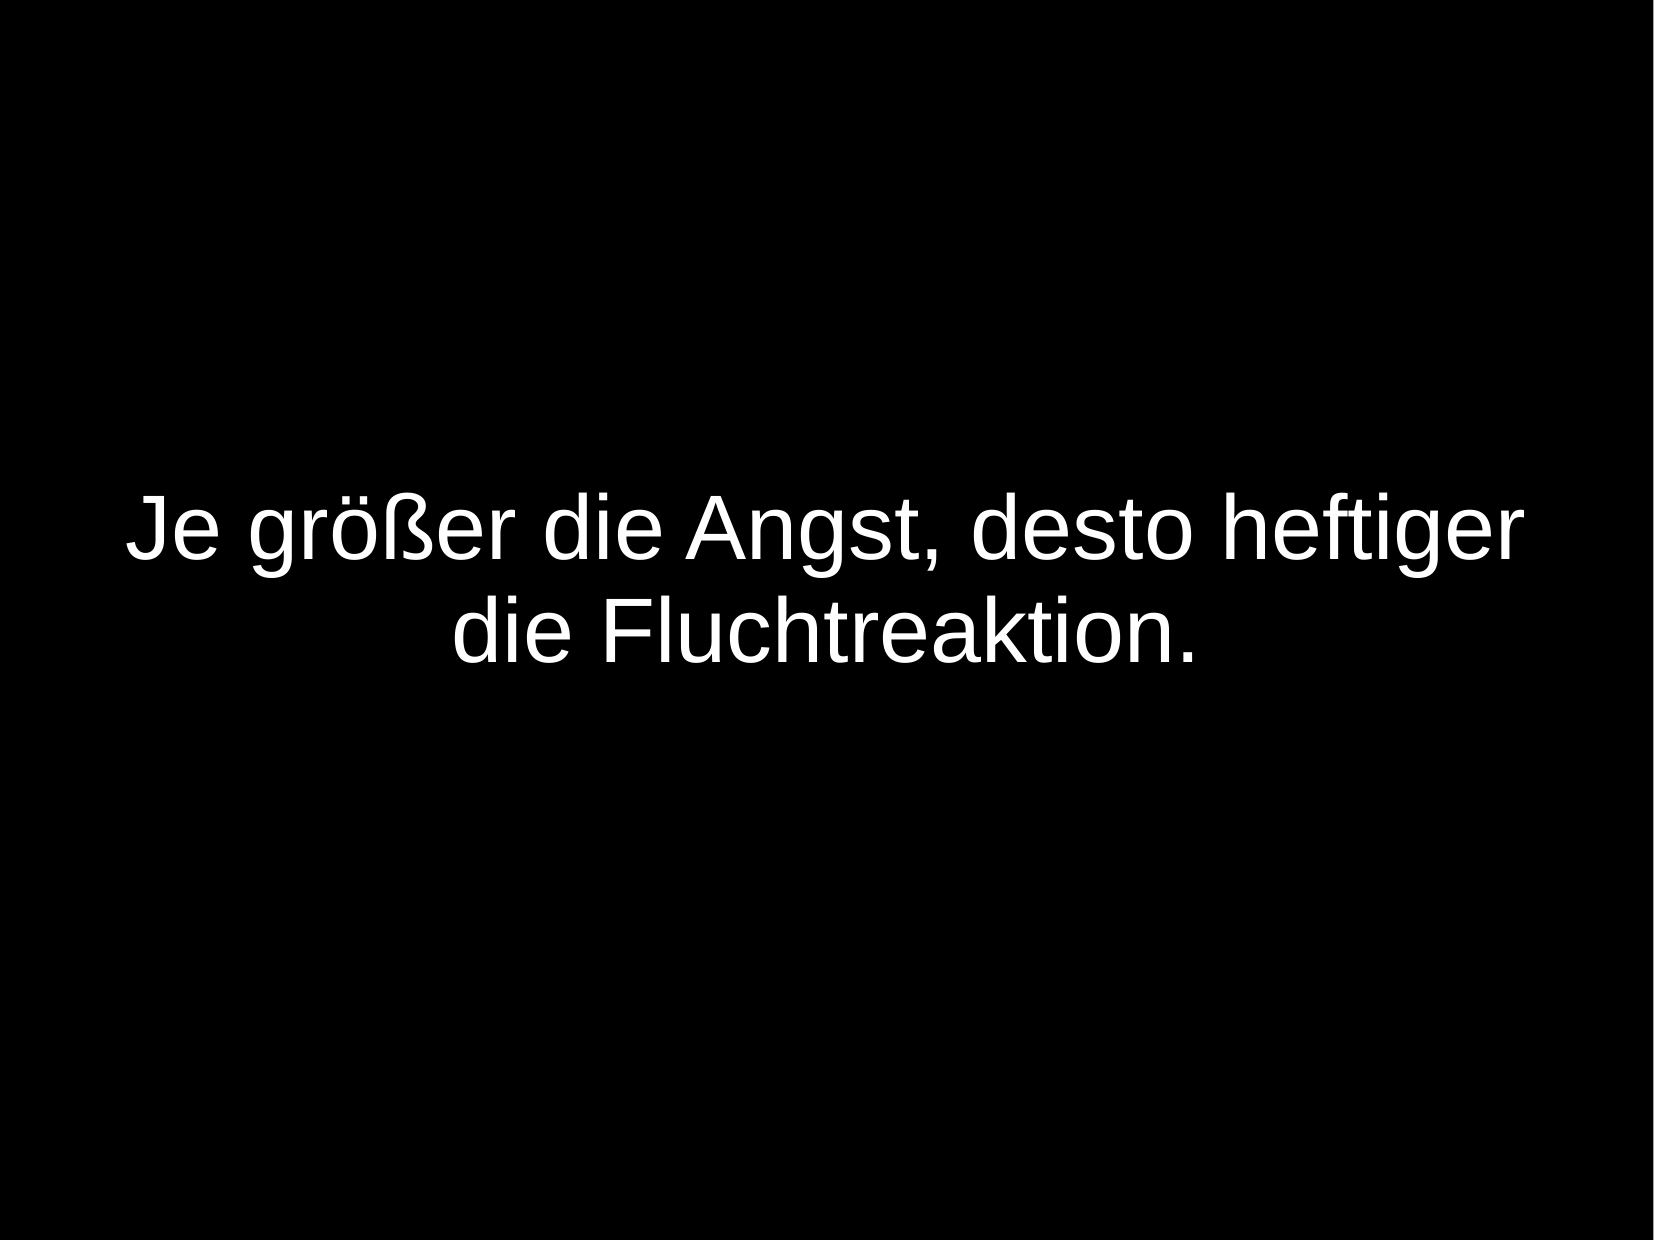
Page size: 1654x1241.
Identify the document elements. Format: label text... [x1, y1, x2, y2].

title Je größer die Angst, desto heftiger die Fluchtreaktion. [82, 56, 1571, 1102]
